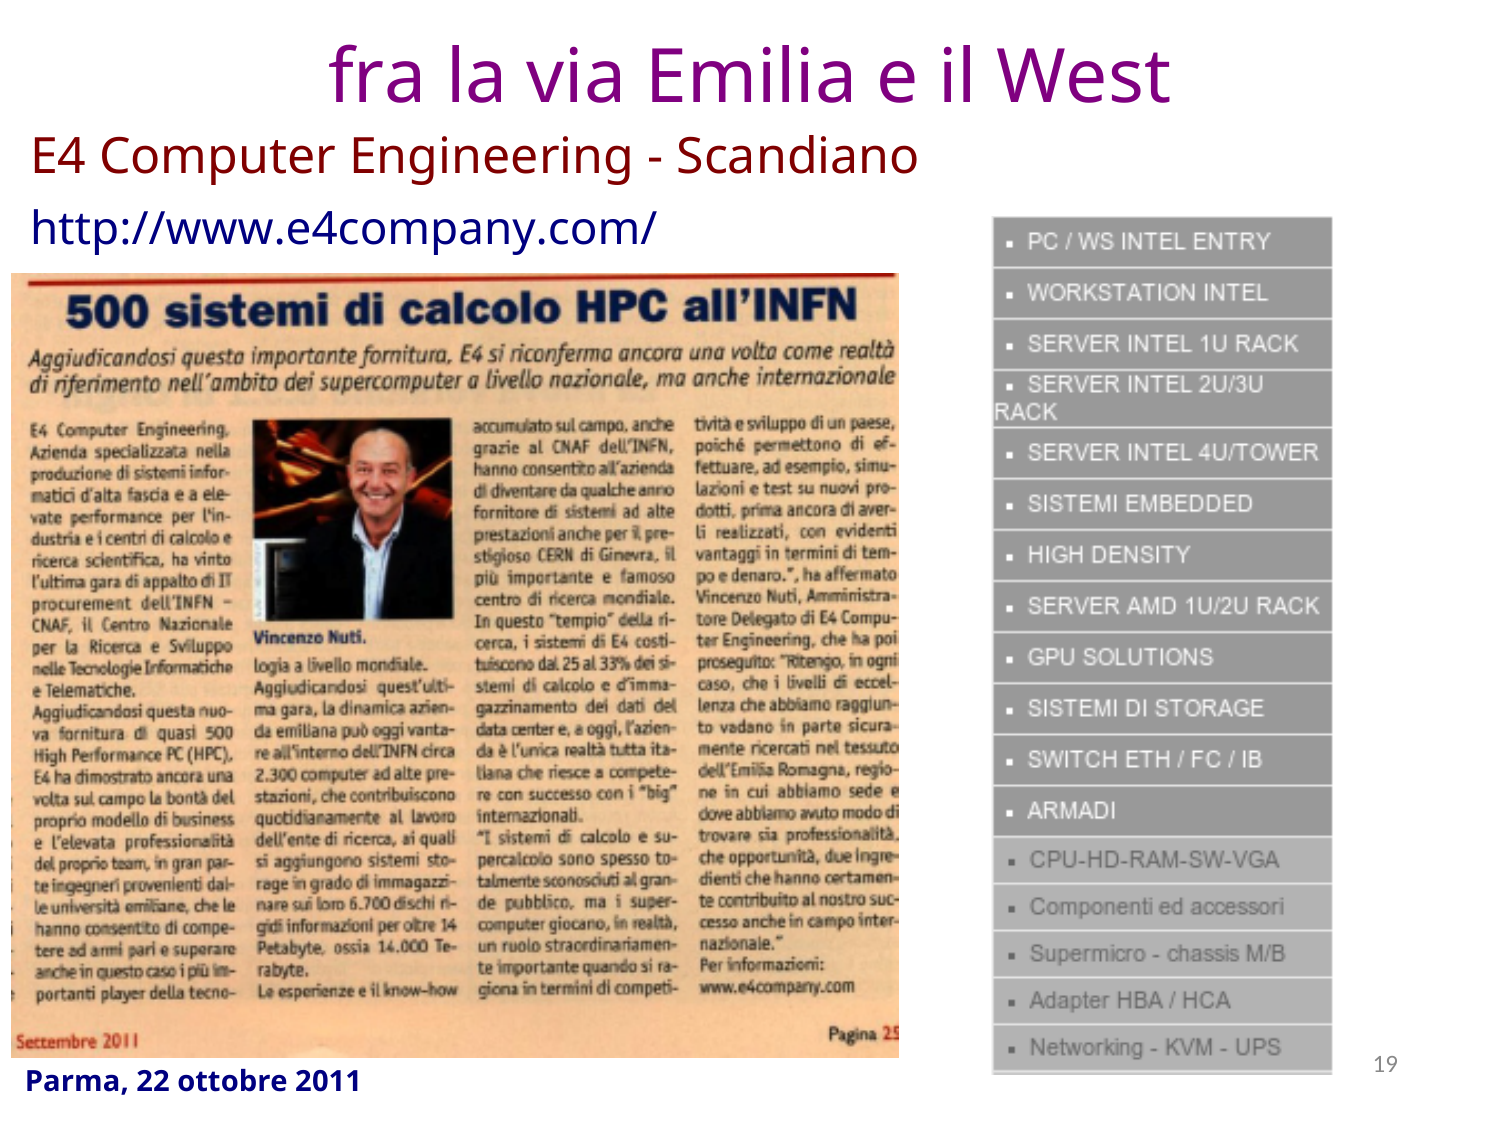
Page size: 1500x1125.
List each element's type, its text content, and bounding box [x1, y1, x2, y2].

picture [990, 216, 1339, 1075]
subtitle E4 Computer Engineering - Scandiano http://www.e4company.com/ [29, 112, 976, 267]
text_box fra la via Emilia e il West [41, 0, 1459, 132]
picture [11, 273, 899, 1058]
